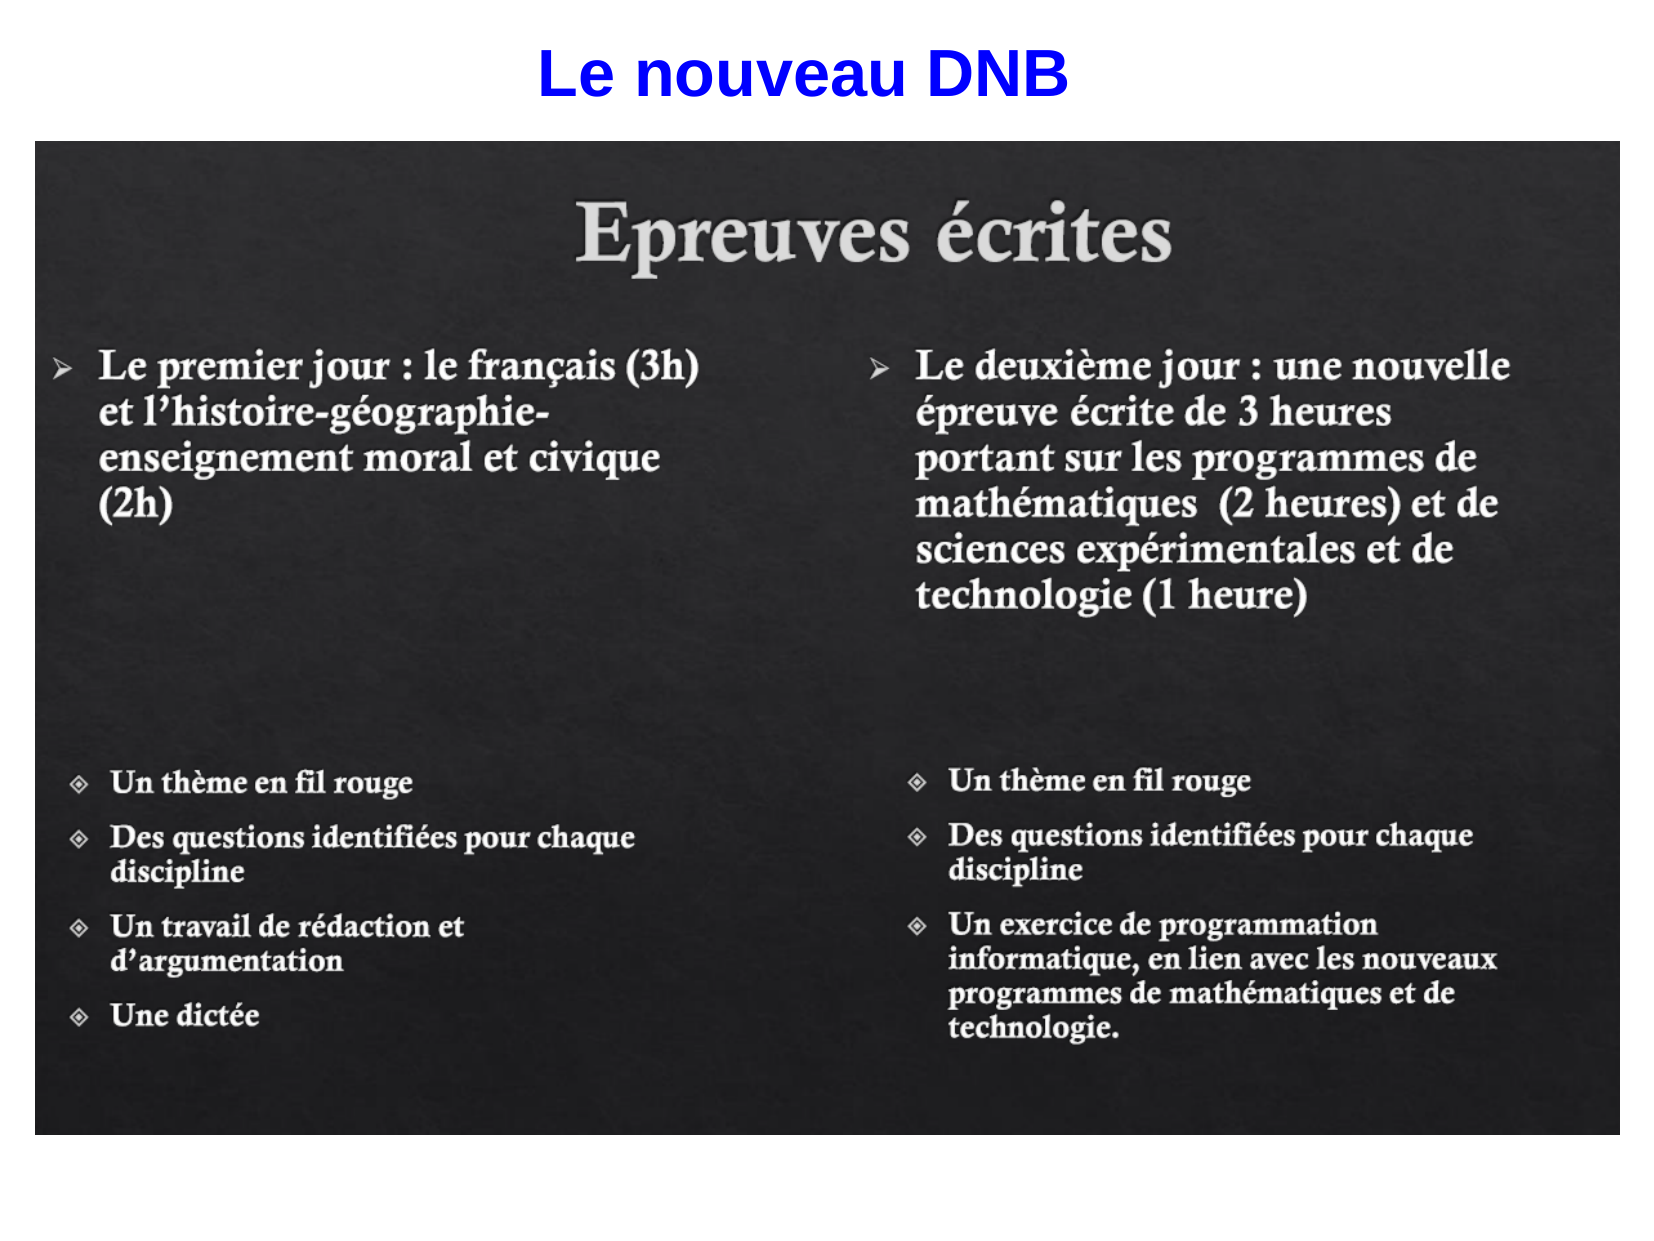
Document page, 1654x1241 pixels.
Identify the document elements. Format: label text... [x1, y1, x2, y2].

text_box Le nouveau DNB [522, 35, 1087, 111]
picture [35, 141, 1620, 1135]
